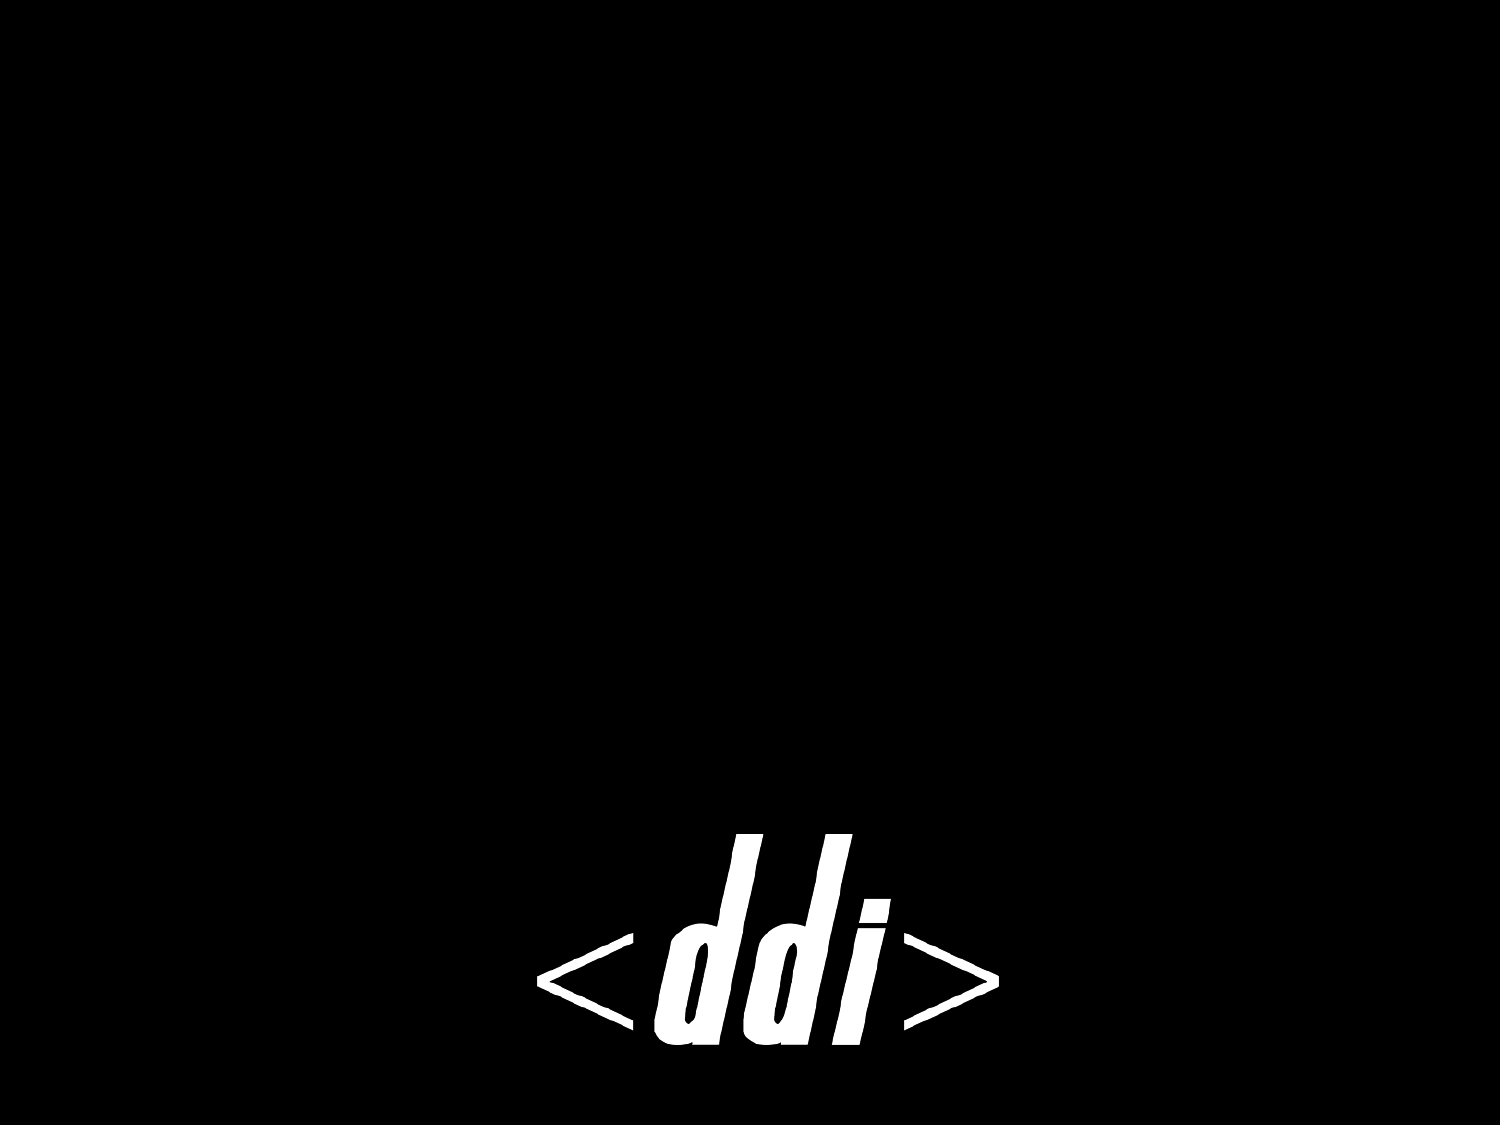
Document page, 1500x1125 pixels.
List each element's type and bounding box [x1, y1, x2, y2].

picture [537, 834, 999, 1045]
